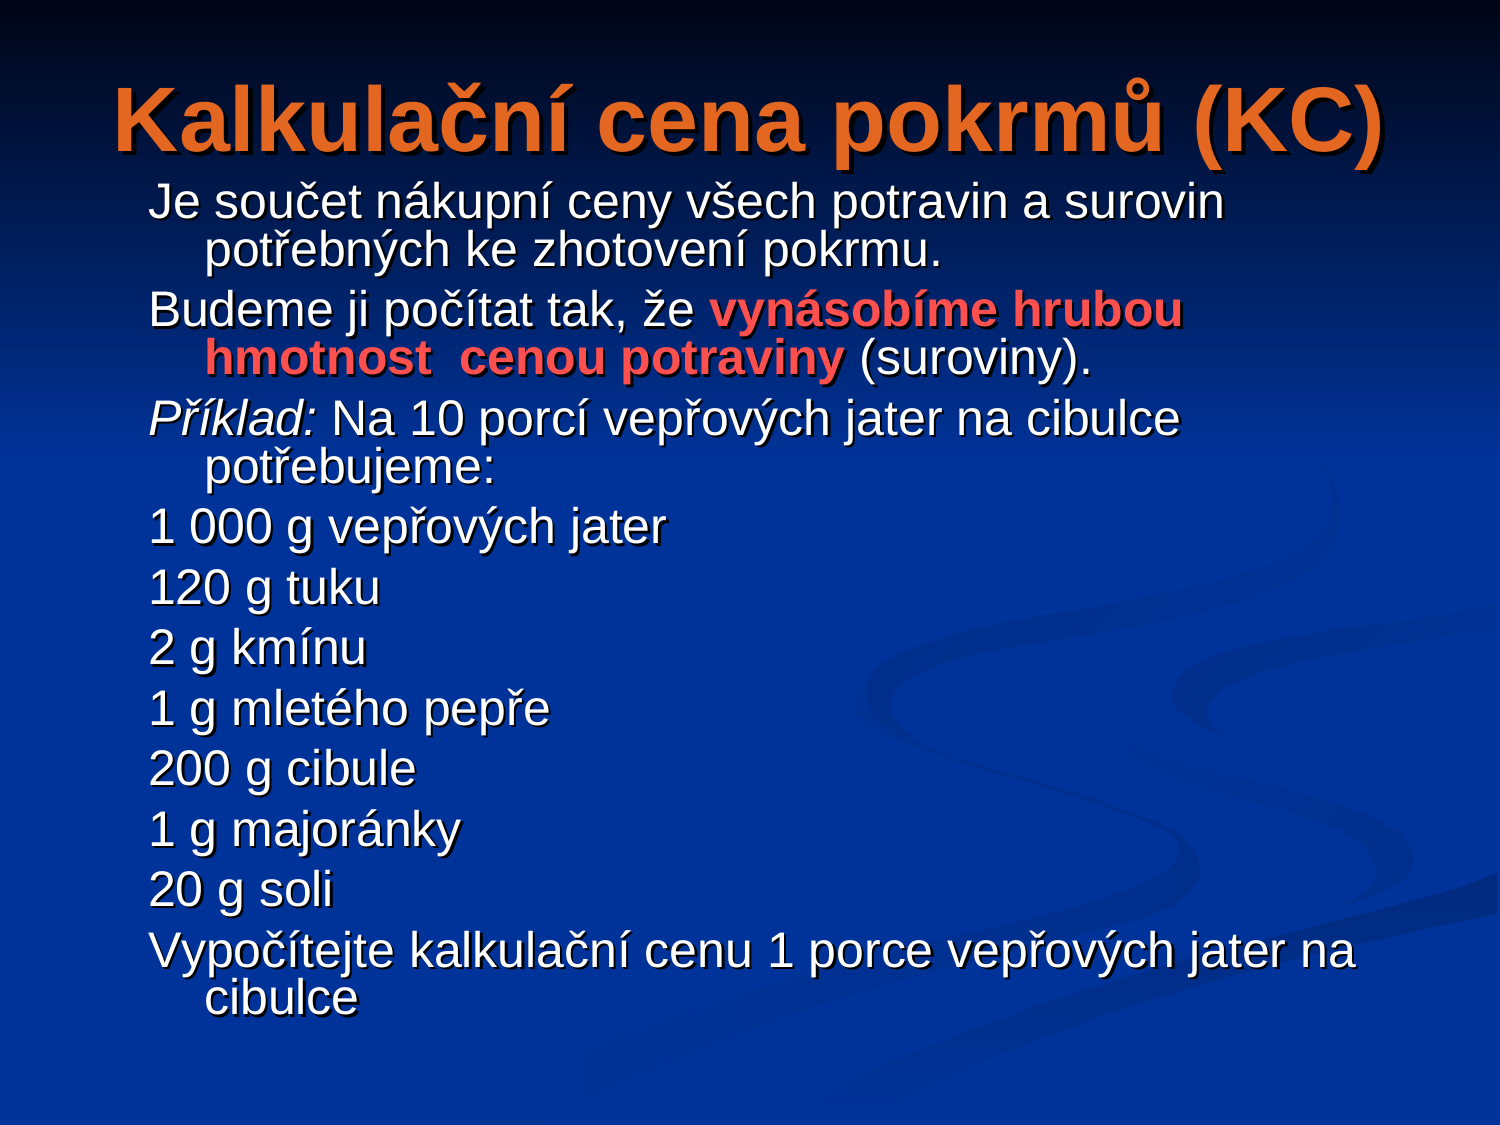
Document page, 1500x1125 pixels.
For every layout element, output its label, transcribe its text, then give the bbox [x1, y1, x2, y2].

list Je součet nákupní ceny všech potravin a surovin potřebných ke zhotovení pokrmu. Budeme ji počítat tak, že vynásobíme hrubou hmotnost cenou potraviny (suroviny). Příklad: Na 10 porcí vepřových jater na cibulce potřebujeme: 1 000 g vepřových jater 120 g tuku 2 g kmínu 1 g mletého pepře 200 g cibule 1 g majoránky 20 g soli Vypočítejte kalkulační cenu 1 porce vepřových jater na cibulce [76, 172, 1427, 1095]
title Kalkulační cena pokrmů (KC) [75, 45, 1426, 185]
